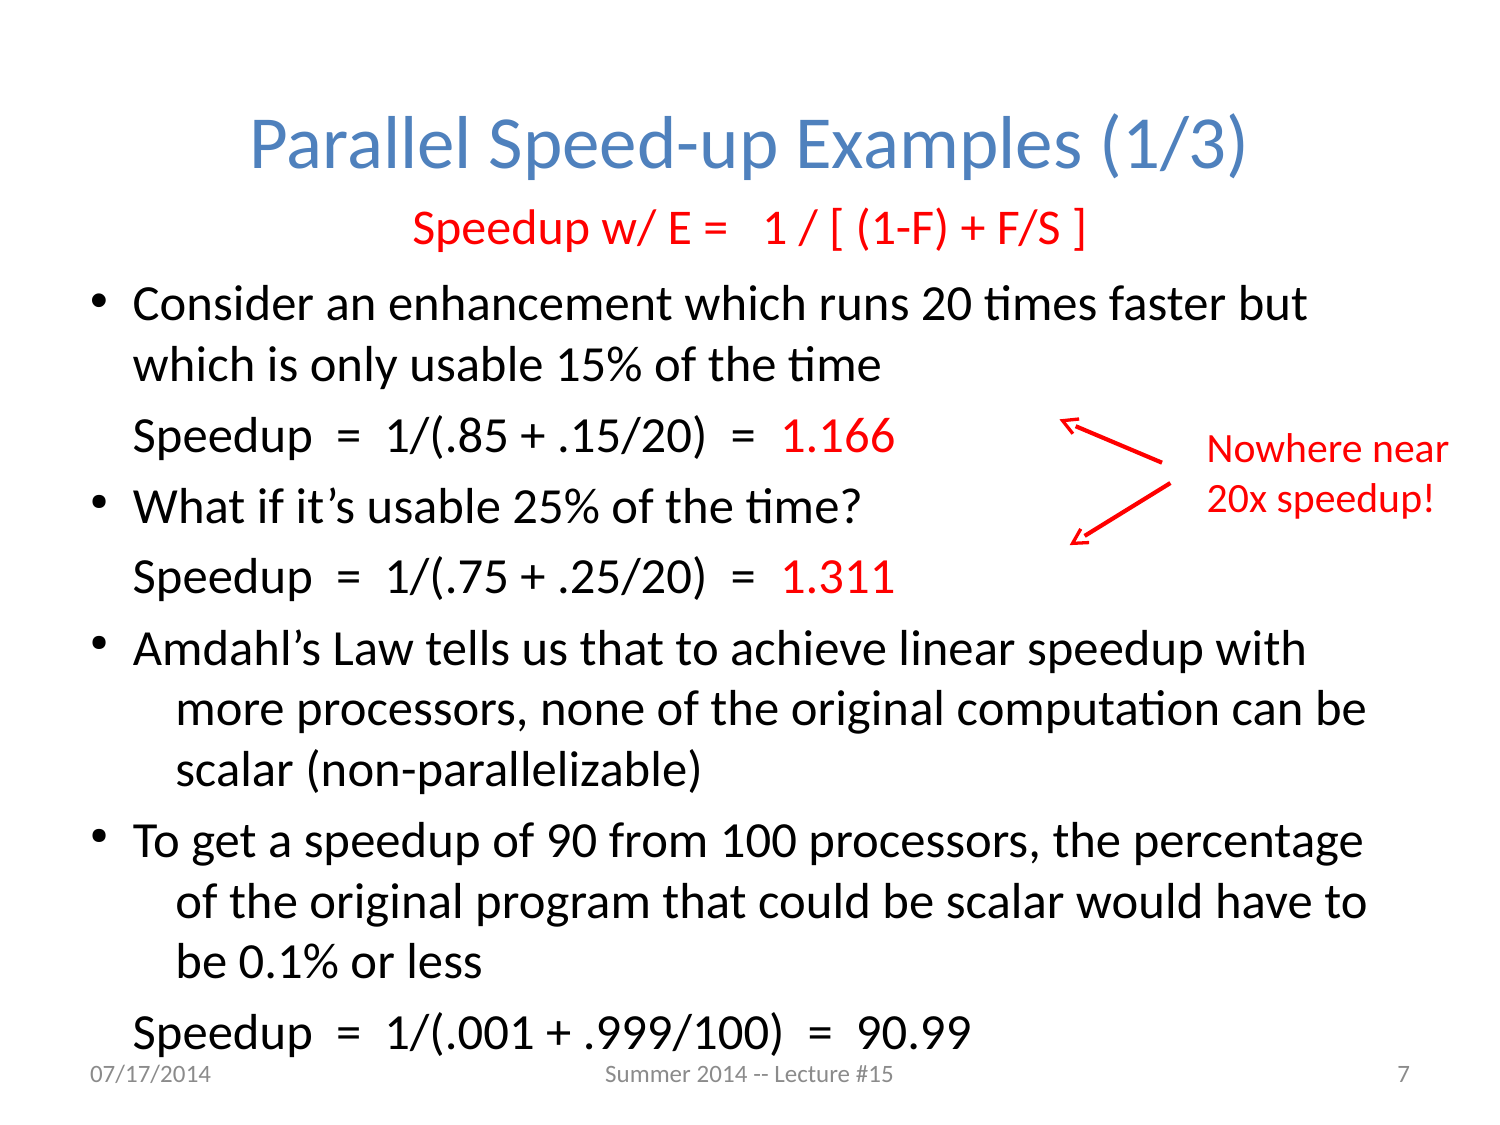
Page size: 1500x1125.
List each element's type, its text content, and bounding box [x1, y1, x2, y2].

list Consider an enhancement which runs 20 times faster but which is only usable 15% of the time Speedup = 1/(.85 + .15/20) = 1.166 What if it’s usable 25% of the time? Speedup = 1/(.75 + .25/20) = 1.311 Amdahl’s Law tells us that to achieve linear speedup with more processors, none of the original computation can be scalar (non-parallelizable) To get a speedup of 90 from 100 processors, the percentage of the original program that could be scalar would have to be 0.1% or less Speedup = 1/(.001 + .999/100) = 90.99 [75, 262, 1425, 1073]
slide_number 07/17/2014 [75, 1042, 425, 1103]
footer Summer 2014 -- Lecture #15 [512, 1042, 988, 1103]
slide_number <number> [1074, 1042, 1425, 1103]
text_box Speedup w/ E = 1 / [ (1-F) + F/S ] [74, 190, 1425, 259]
title Parallel Speed-up Examples (1/3) [75, 45, 1425, 190]
text_box Nowhere near 20x speedup! [1191, 413, 1465, 529]
